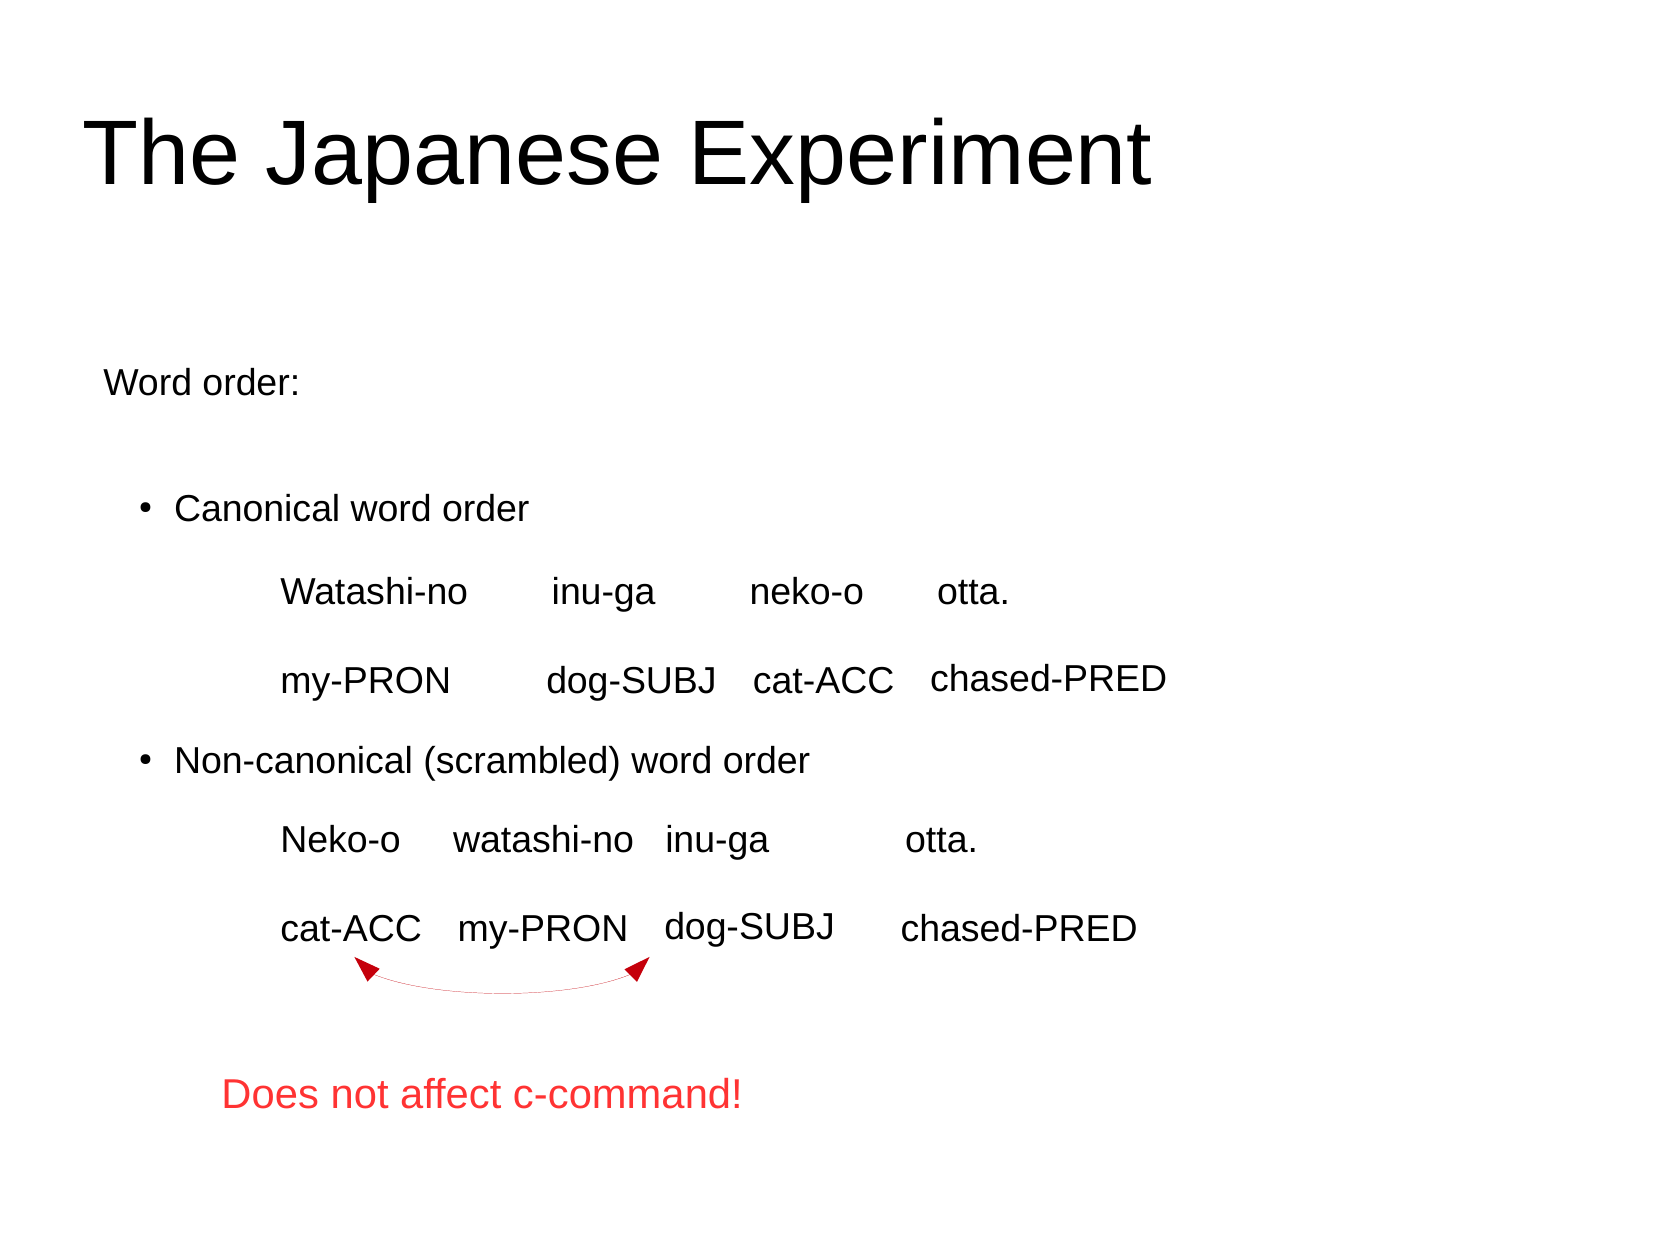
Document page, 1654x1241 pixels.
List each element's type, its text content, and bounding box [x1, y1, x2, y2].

title The Japanese Experiment [82, 49, 1571, 257]
text_box Neko-o watashi-no inu-ga otta. [265, 811, 1211, 869]
text_box dog-SUBJ [649, 897, 857, 957]
text_box chased-PRED [885, 900, 1182, 957]
text_box Watashi-no inu-ga neko-o otta. [265, 563, 1211, 621]
text_box Does not affect c-command! [206, 1062, 916, 1125]
text_box chased-PRED [915, 649, 1211, 707]
text_box Word order: Canonical word order Non-canonical (scrambled) word order [88, 354, 857, 832]
text_box cat-ACC [265, 900, 443, 957]
text_box cat-ACC [738, 651, 916, 709]
text_box my-PRON [443, 900, 649, 957]
text_box dog-SUBJ [531, 651, 738, 709]
text_box my-PRON [265, 651, 473, 709]
